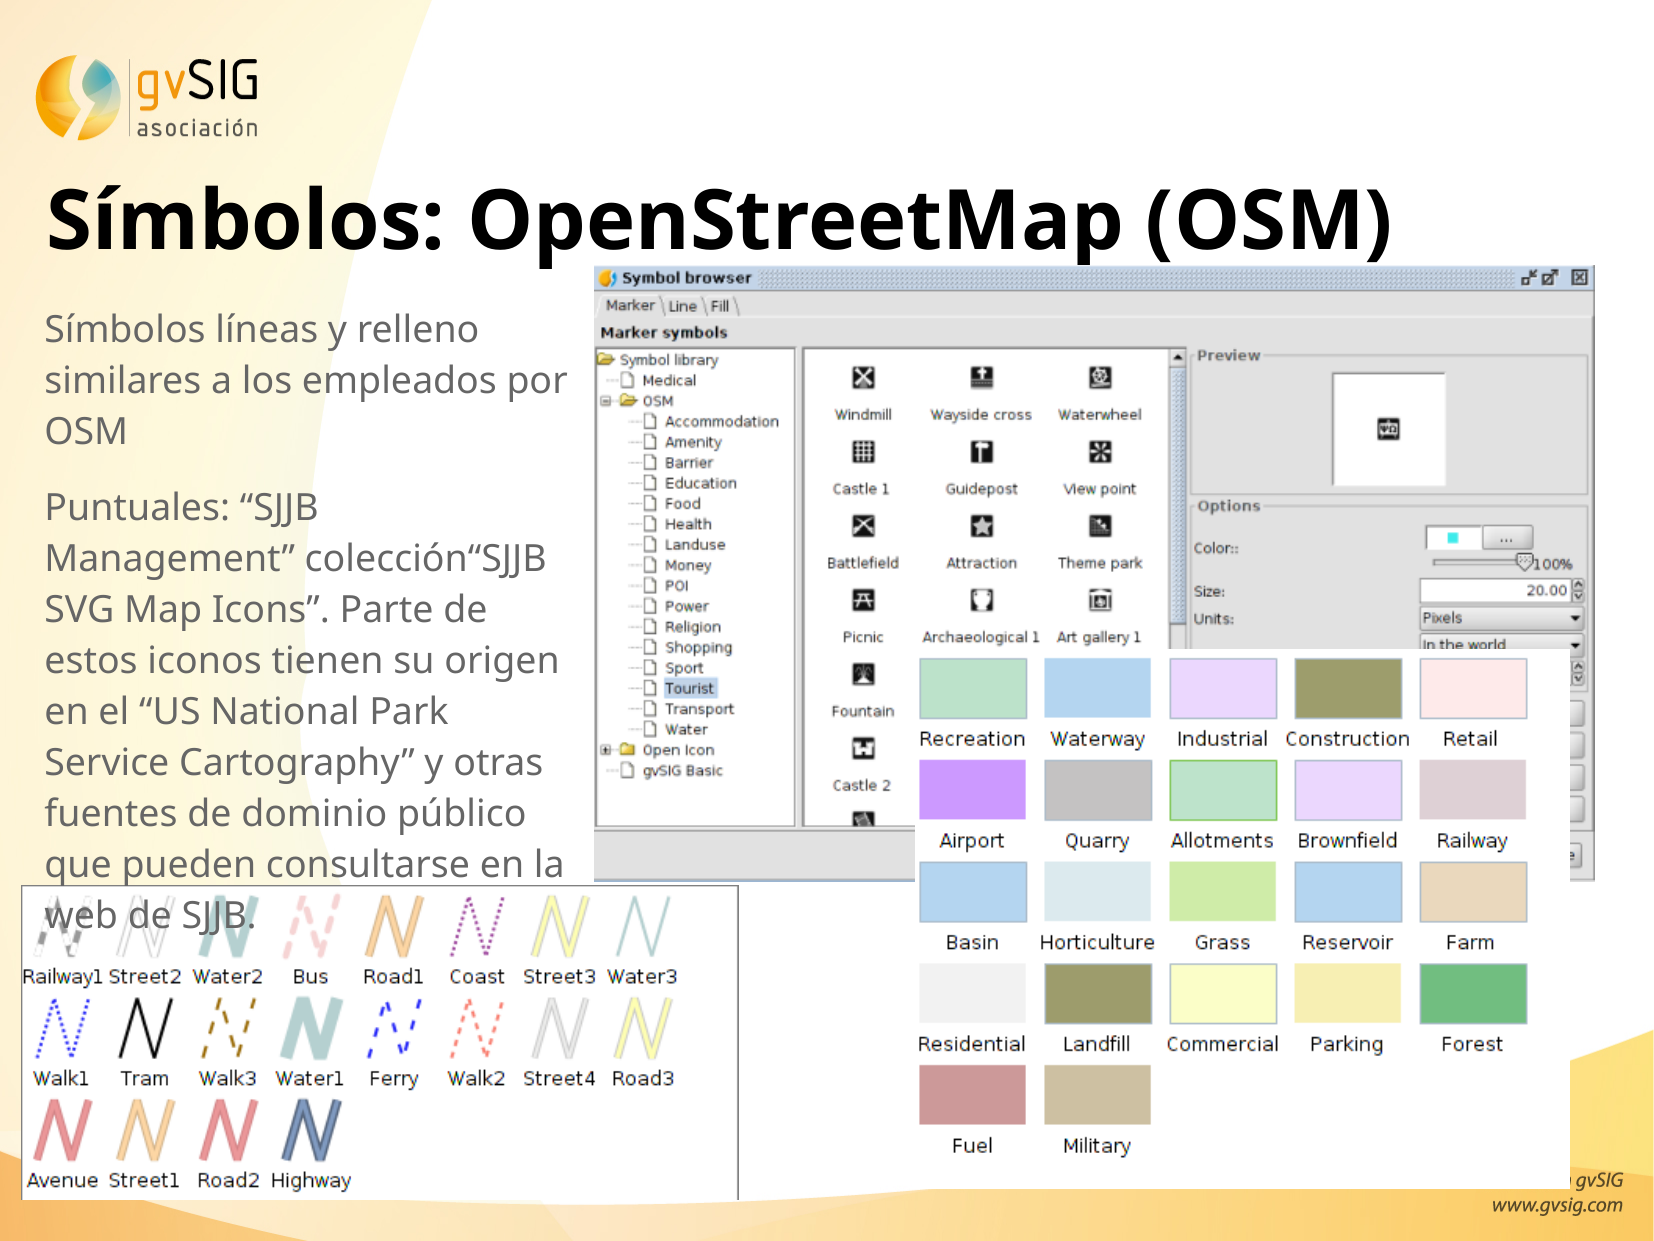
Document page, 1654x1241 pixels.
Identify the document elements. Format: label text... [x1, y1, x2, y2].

picture [0, 0, 1654, 1241]
text_box Símbolos líneas y relleno similares a los empleados por OSM Puntuales: “SJJB Management” colección“SJJB SVG Map Icons”. Parte de estos iconos tienen su origen en el “US National Park Service Cartography” y otras fuentes de dominio público que pueden consultarse en la web de SJJB. [29, 295, 591, 874]
title Símbolos: OpenStreetMap (OSM) [46, 170, 1534, 265]
